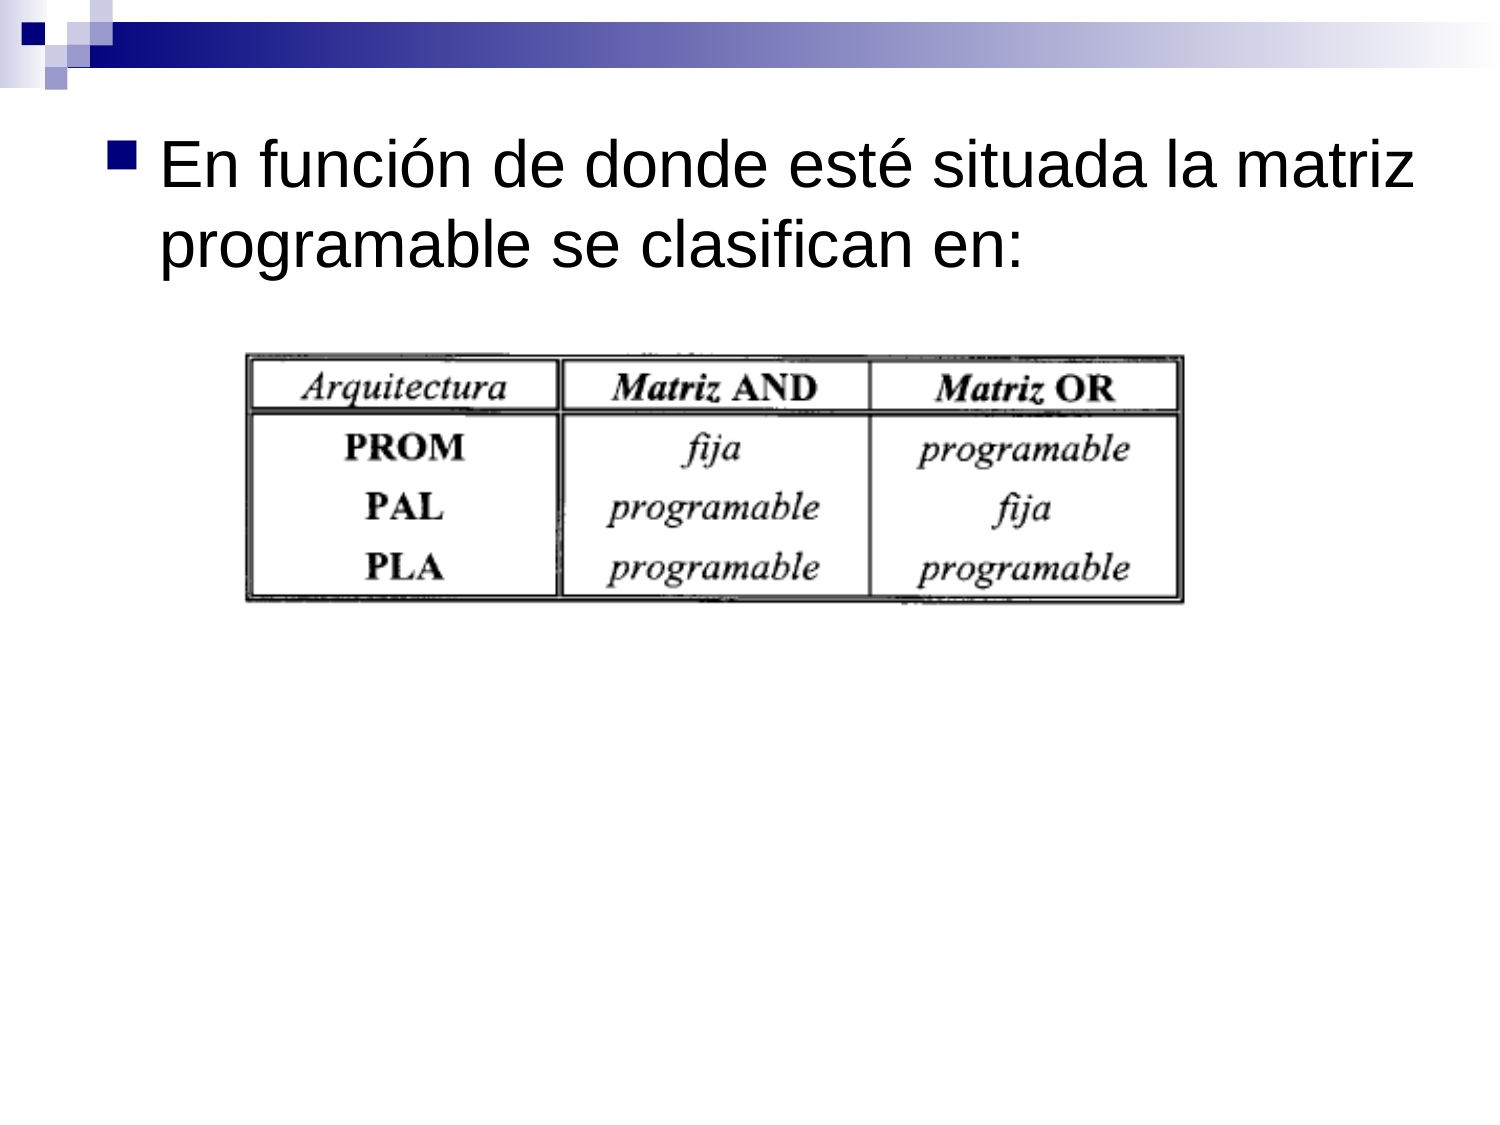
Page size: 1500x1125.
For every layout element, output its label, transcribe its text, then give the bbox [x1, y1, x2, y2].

picture [206, 326, 1248, 618]
list En función de donde esté situada la matriz programable se clasifican en: [88, 113, 1439, 292]
